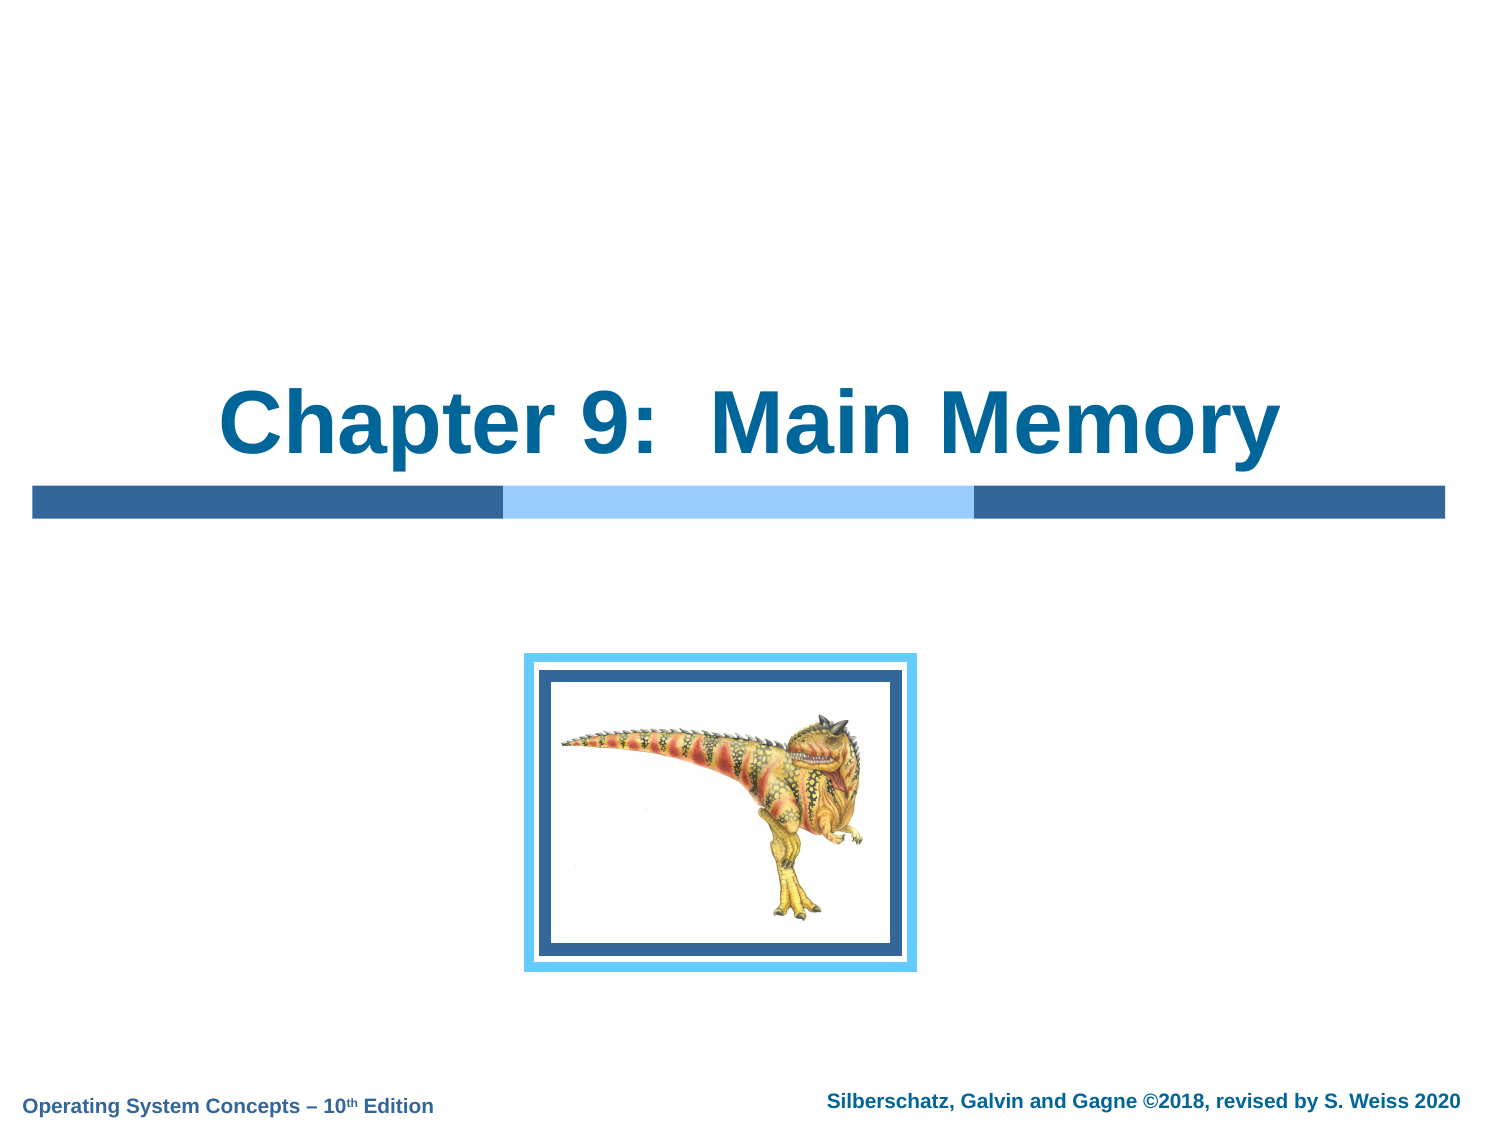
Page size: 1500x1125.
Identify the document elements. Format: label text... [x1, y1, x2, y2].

picture [551, 682, 890, 943]
title Chapter 9: Main Memory [112, 130, 1388, 480]
